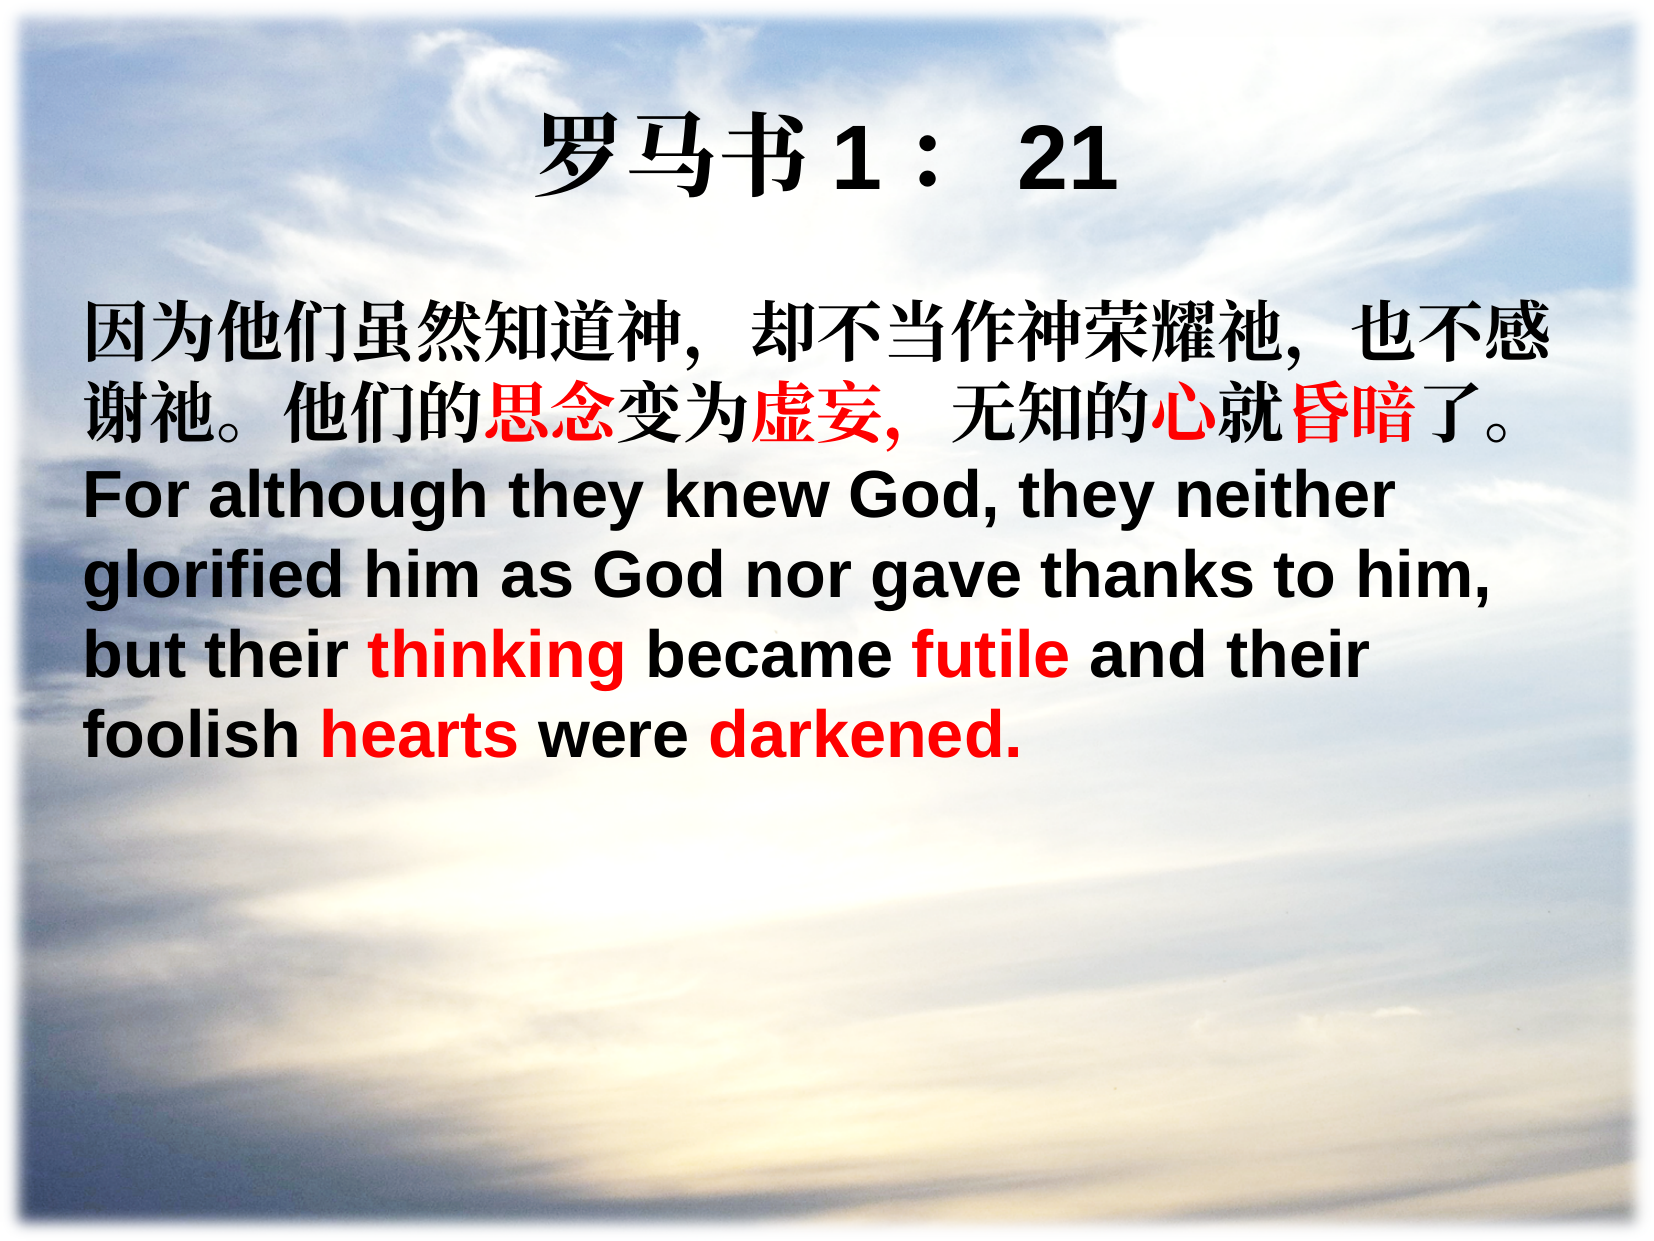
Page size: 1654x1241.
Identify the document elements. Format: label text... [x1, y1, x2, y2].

title 罗马书1：21 [82, 49, 1571, 257]
list 因为他们虽然知道神，却不当作神荣耀祂，也不感谢祂。他们的思念变为虚妄，无知的心就昏暗了。 For although they knew God, they neither glorified him as God nor gave thanks to him, but their thinking became futile and their foolish hearts were darkened. [82, 290, 1571, 1109]
picture [0, 0, 1654, 1241]
